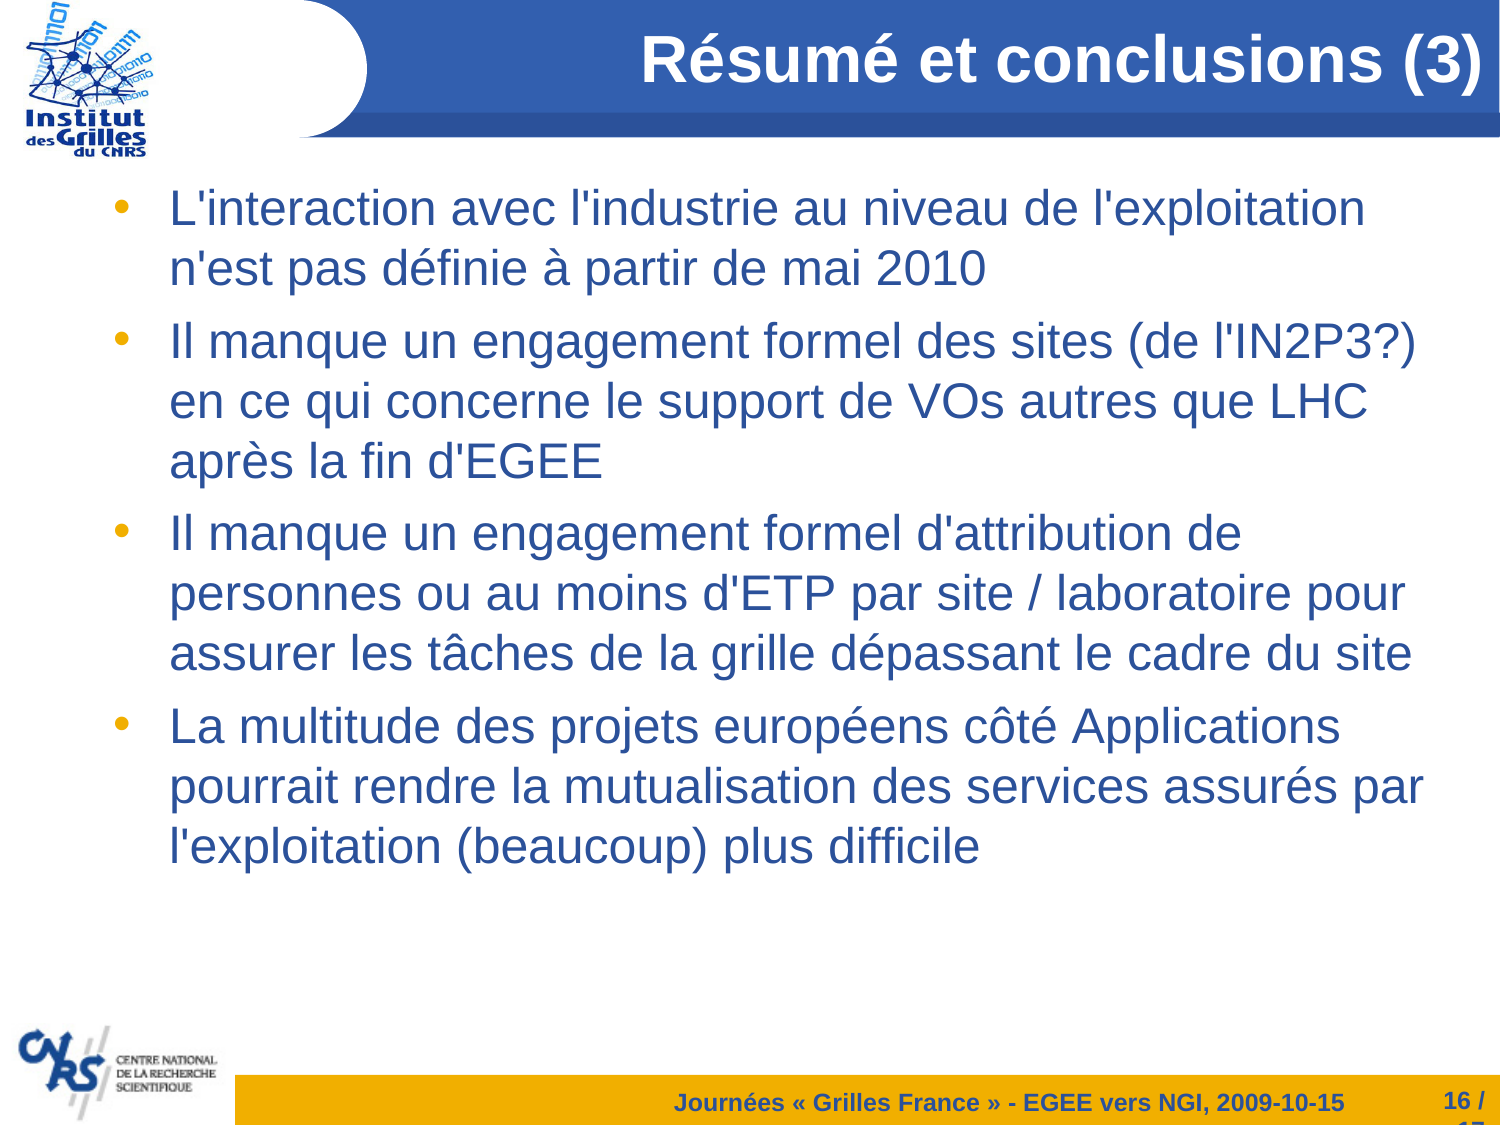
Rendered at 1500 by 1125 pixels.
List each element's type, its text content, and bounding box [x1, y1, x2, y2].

list L'interaction avec l'industrie au niveau de l'exploitation n'est pas définie à partir de mai 2010 Il manque un engagement formel des sites (de l'IN2P3?) en ce qui concerne le support de VOs autres que LHC après la fin d'EGEE Il manque un engagement formel d'attribution de personnes ou au moins d'ETP par site / laboratoire pour assurer les tâches de la grille dépassant le cadre du site La multitude des projets européens côté Applications pourrait rendre la mutualisation des services assurés par l'exploitation (beaucoup) plus difficile [98, 168, 1459, 1004]
picture [0, 1023, 235, 1125]
text_box <numéro> / 17 [1397, 1076, 1500, 1125]
text_box Journées « Grilles France » - EGEE vers NGI, 2009-10-15 [261, 1079, 1362, 1125]
title Résumé et conclusions (3) [395, 0, 1500, 113]
picture [0, 0, 178, 159]
